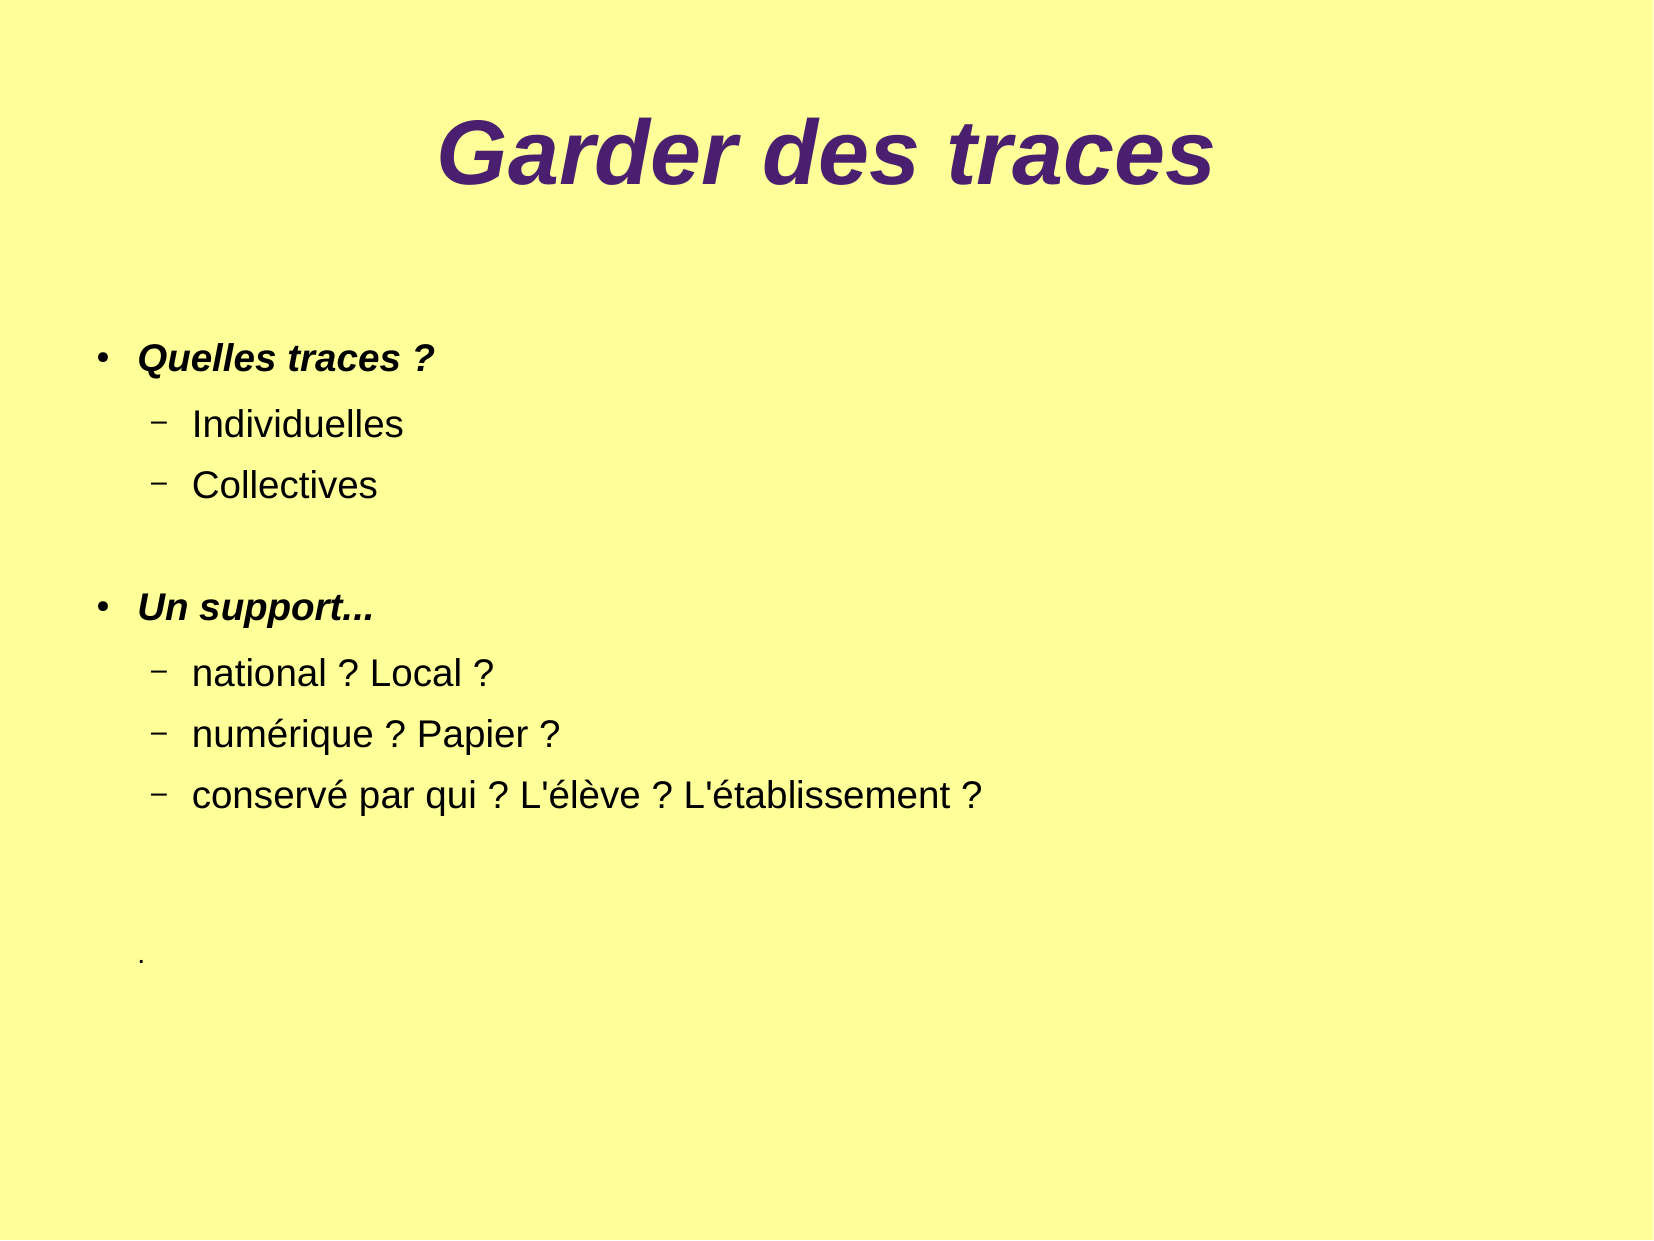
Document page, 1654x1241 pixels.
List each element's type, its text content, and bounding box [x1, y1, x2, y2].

list Quelles traces ? Individuelles Collectives Un support... national ? Local ? numérique ? Papier ? conservé par qui ? L'élève ? L'établissement ? . [82, 256, 1571, 976]
title Garder des traces [82, 49, 1571, 256]
